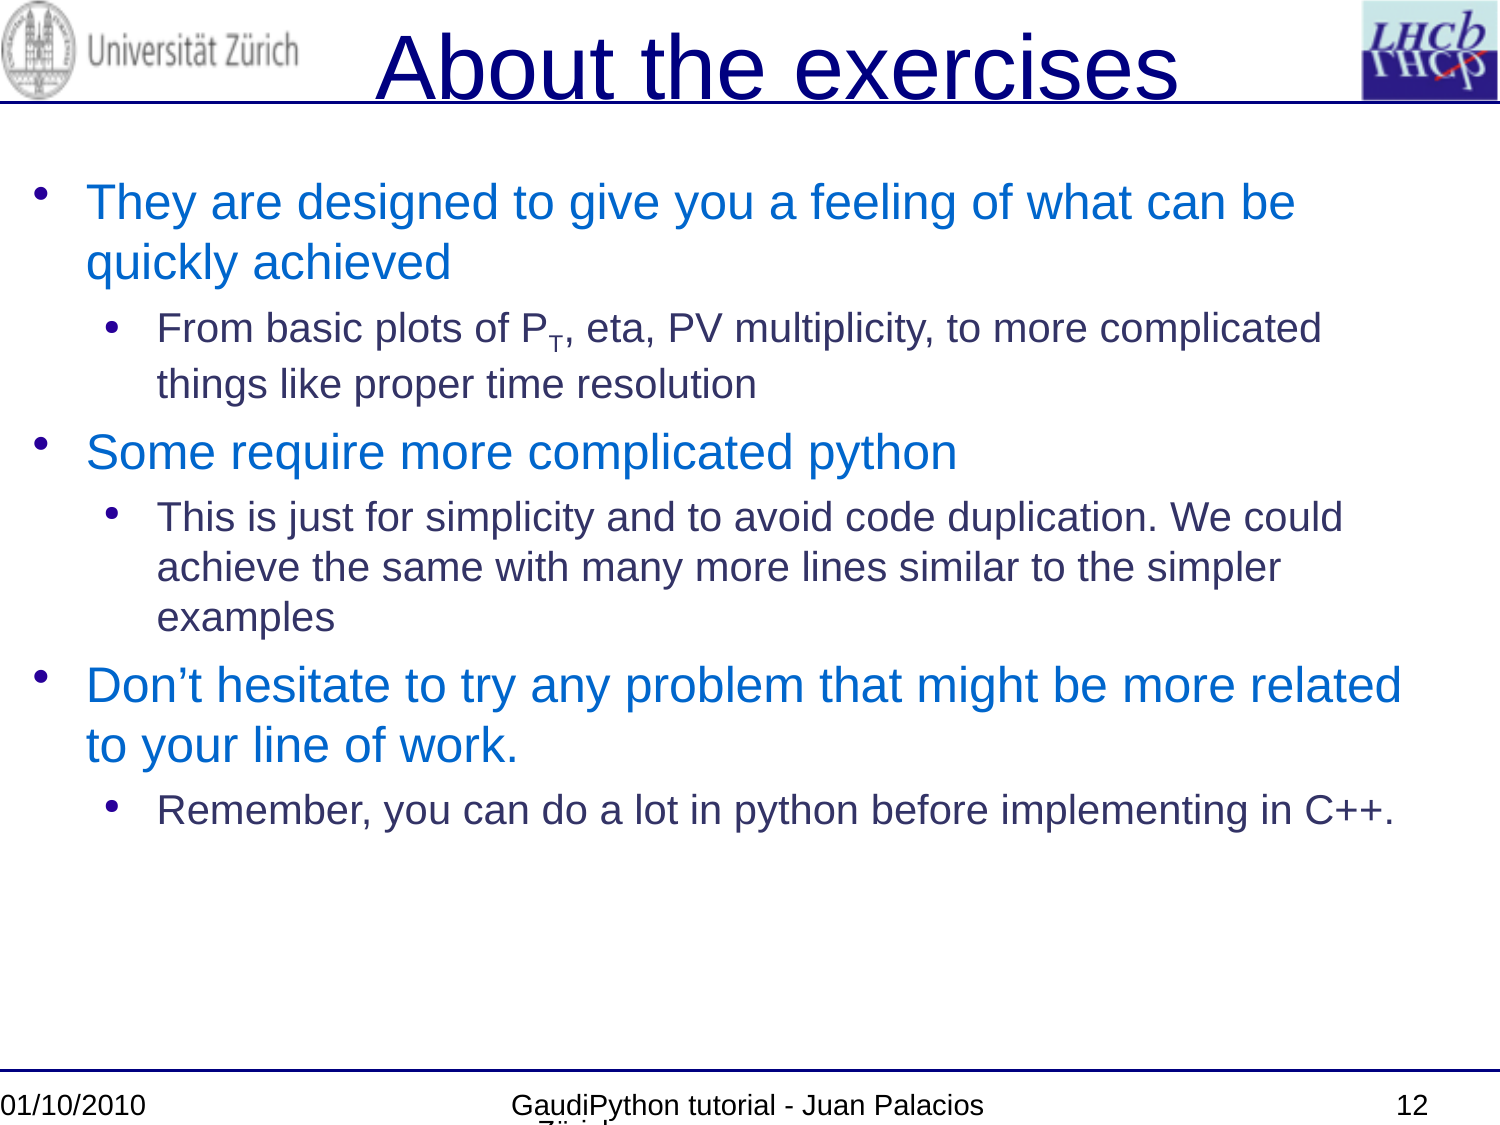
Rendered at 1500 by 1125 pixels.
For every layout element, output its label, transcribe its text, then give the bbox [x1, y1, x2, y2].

picture [1360, 0, 1500, 101]
title About the exercises [224, 0, 1300, 126]
picture [0, 0, 224, 101]
list They are designed to give you a feeling of what can be quickly achieved From basic plots of PT, eta, PV multiplicity, to more complicated things like proper time resolution Some require more complicated python This is just for simplicity and to avoid code duplication. We could achieve the same with many more lines similar to the simpler examples Don’t hesitate to try any problem that might be more related to your line of work. Remember, you can do a lot in python before implementing in C++. [0, 162, 1426, 1013]
